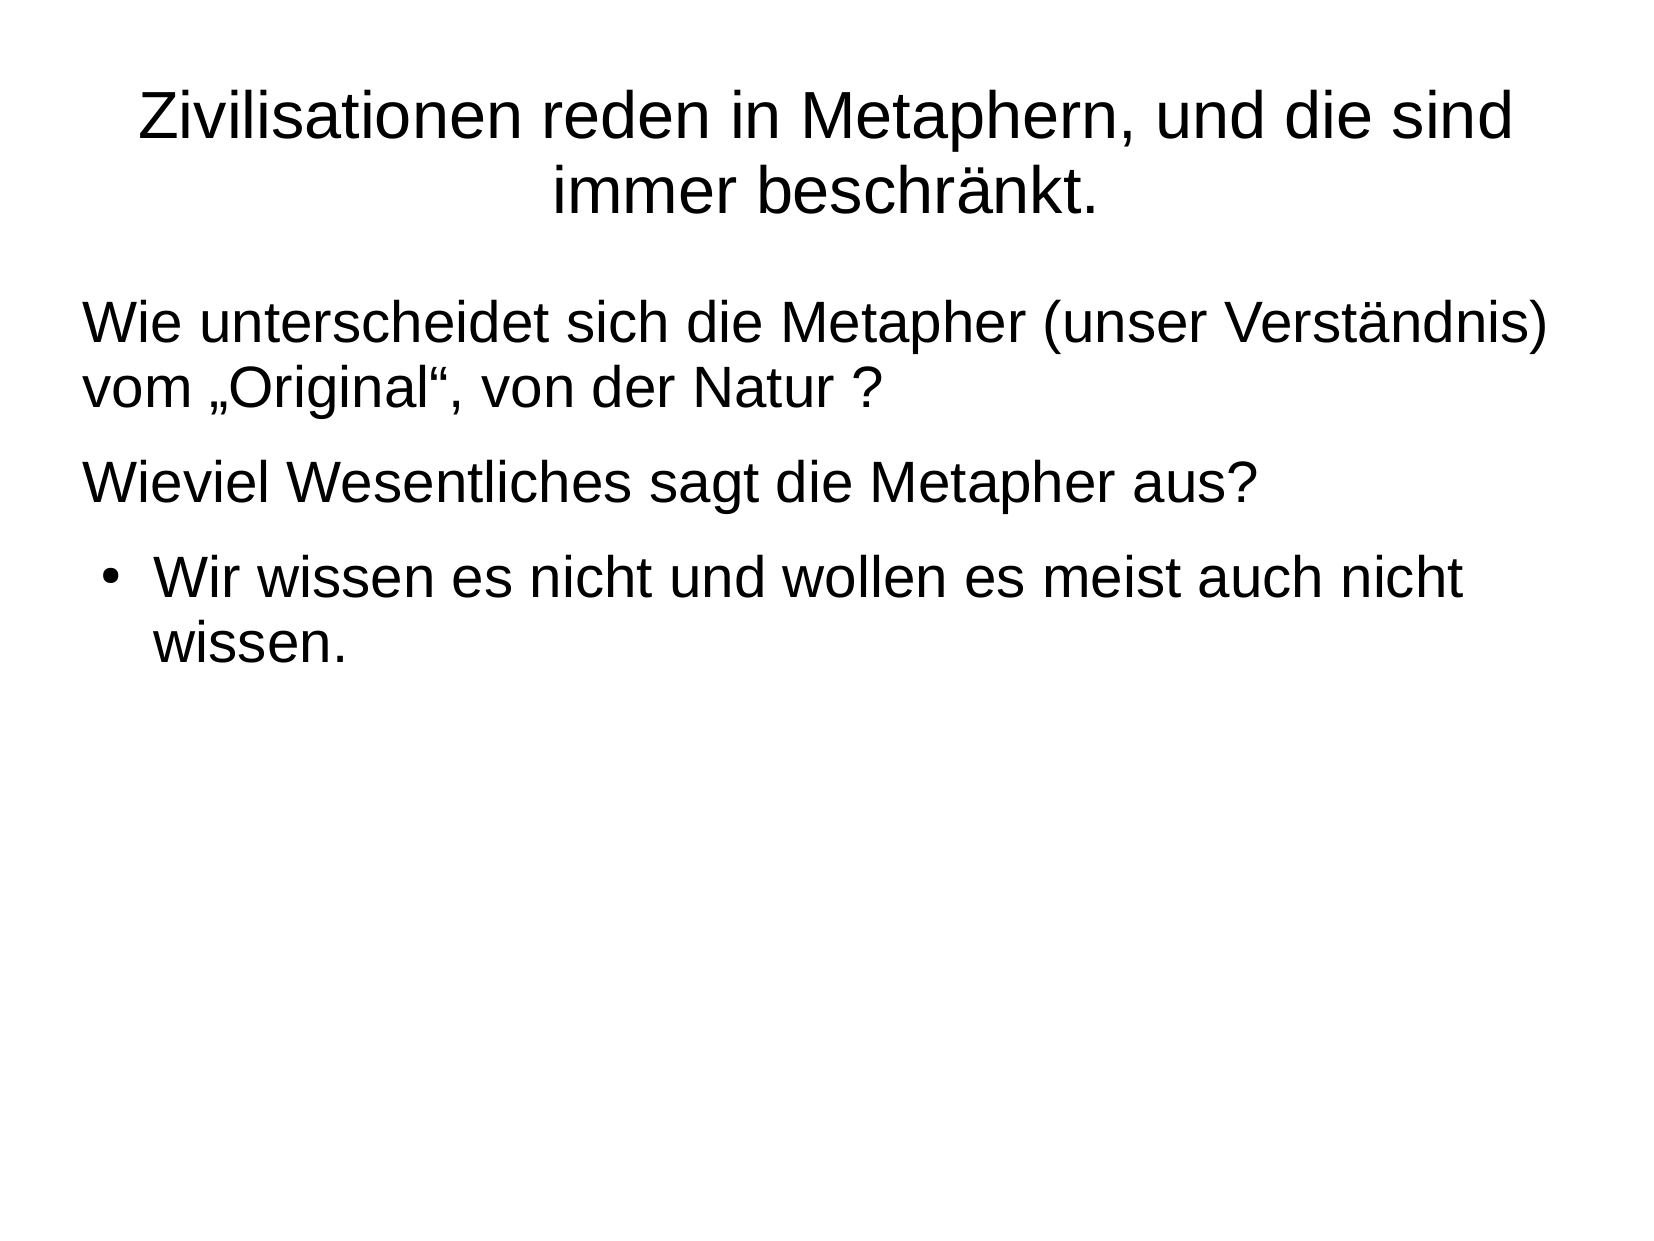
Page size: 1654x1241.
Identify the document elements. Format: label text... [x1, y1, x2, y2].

list Wie unterscheidet sich die Metapher (unser Verständnis) vom „Original“, von der Natur ? Wieviel Wesentliches sagt die Metapher aus? Wir wissen es nicht und wollen es meist auch nicht wissen. [82, 290, 1571, 1109]
title Zivilisationen reden in Metaphern, und die sind immer beschränkt. [82, 49, 1571, 257]
